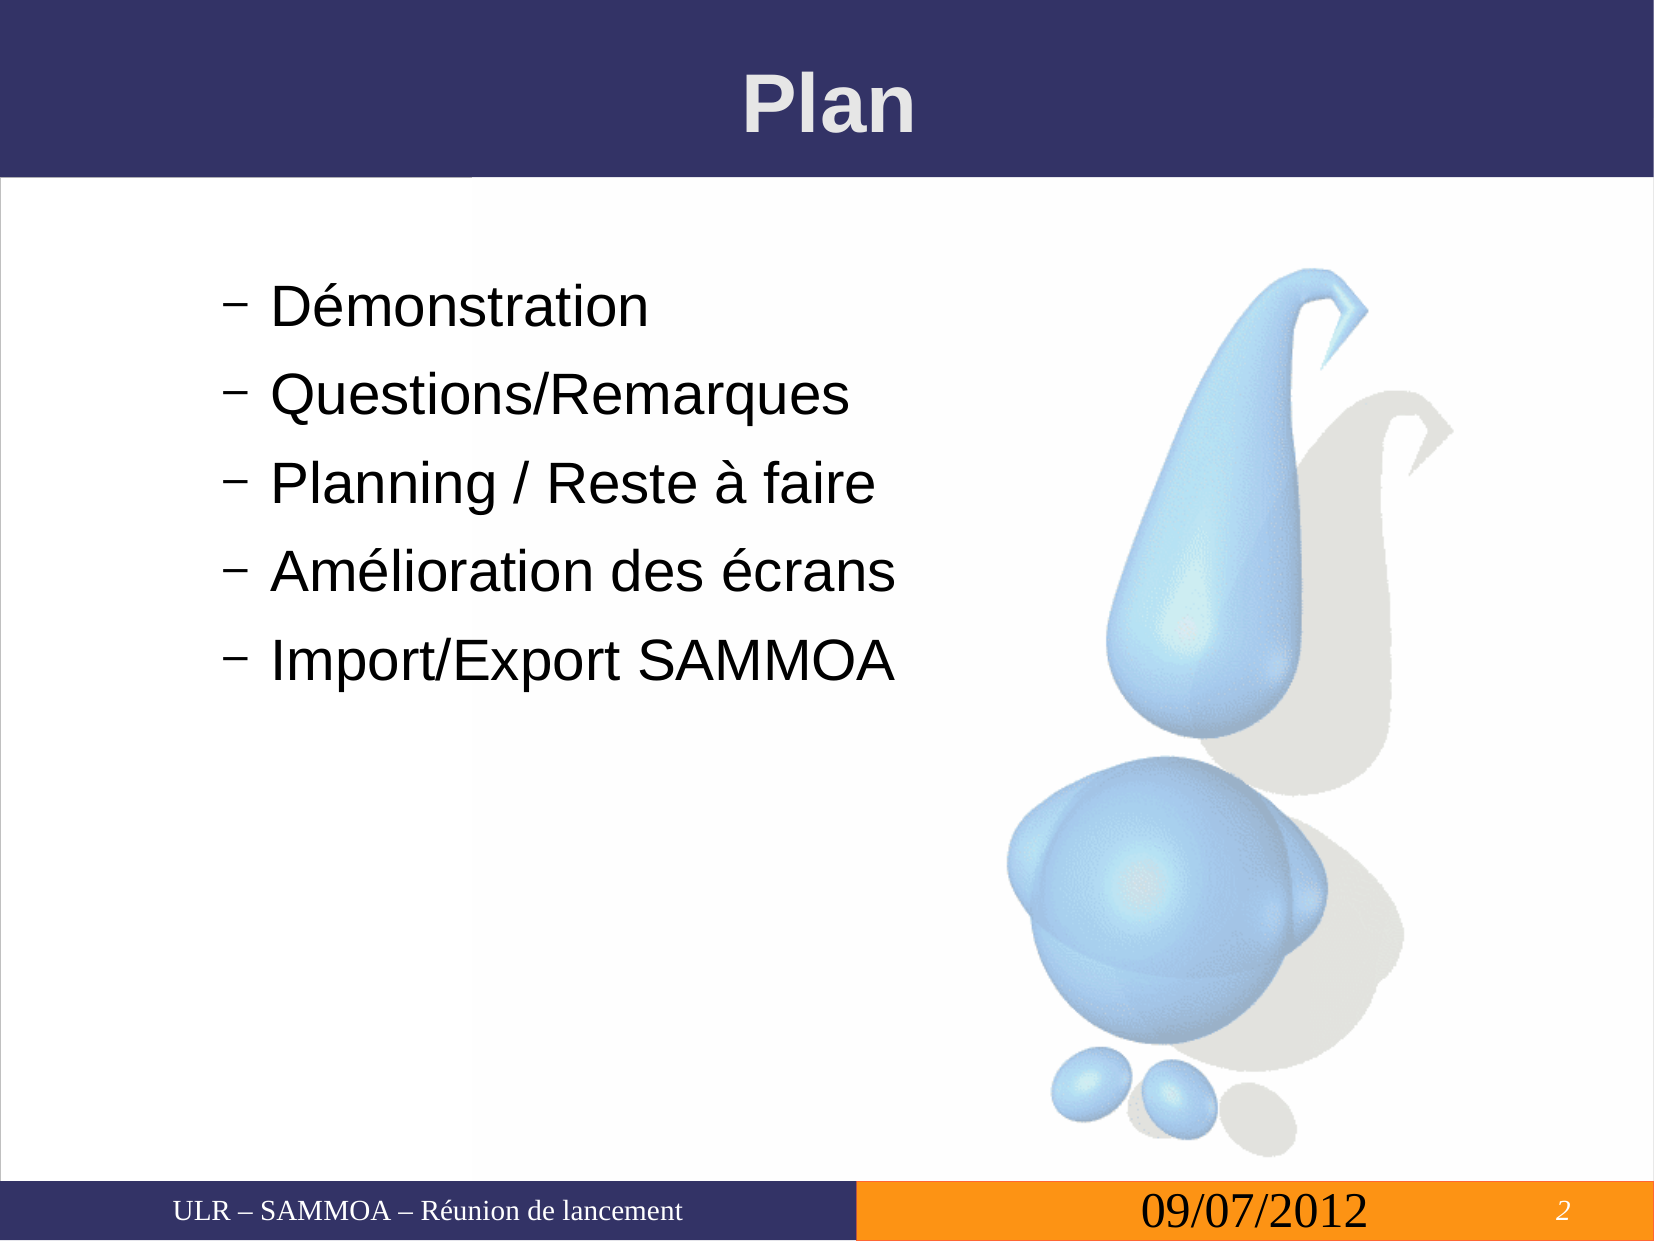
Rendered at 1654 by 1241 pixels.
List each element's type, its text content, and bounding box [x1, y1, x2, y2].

title Plan [123, 0, 1536, 208]
picture [472, 178, 1654, 1181]
list Démonstration Questions/Remarques Planning / Reste à faire Amélioration des écrans Import/Export SAMMOA [34, 273, 1600, 1052]
